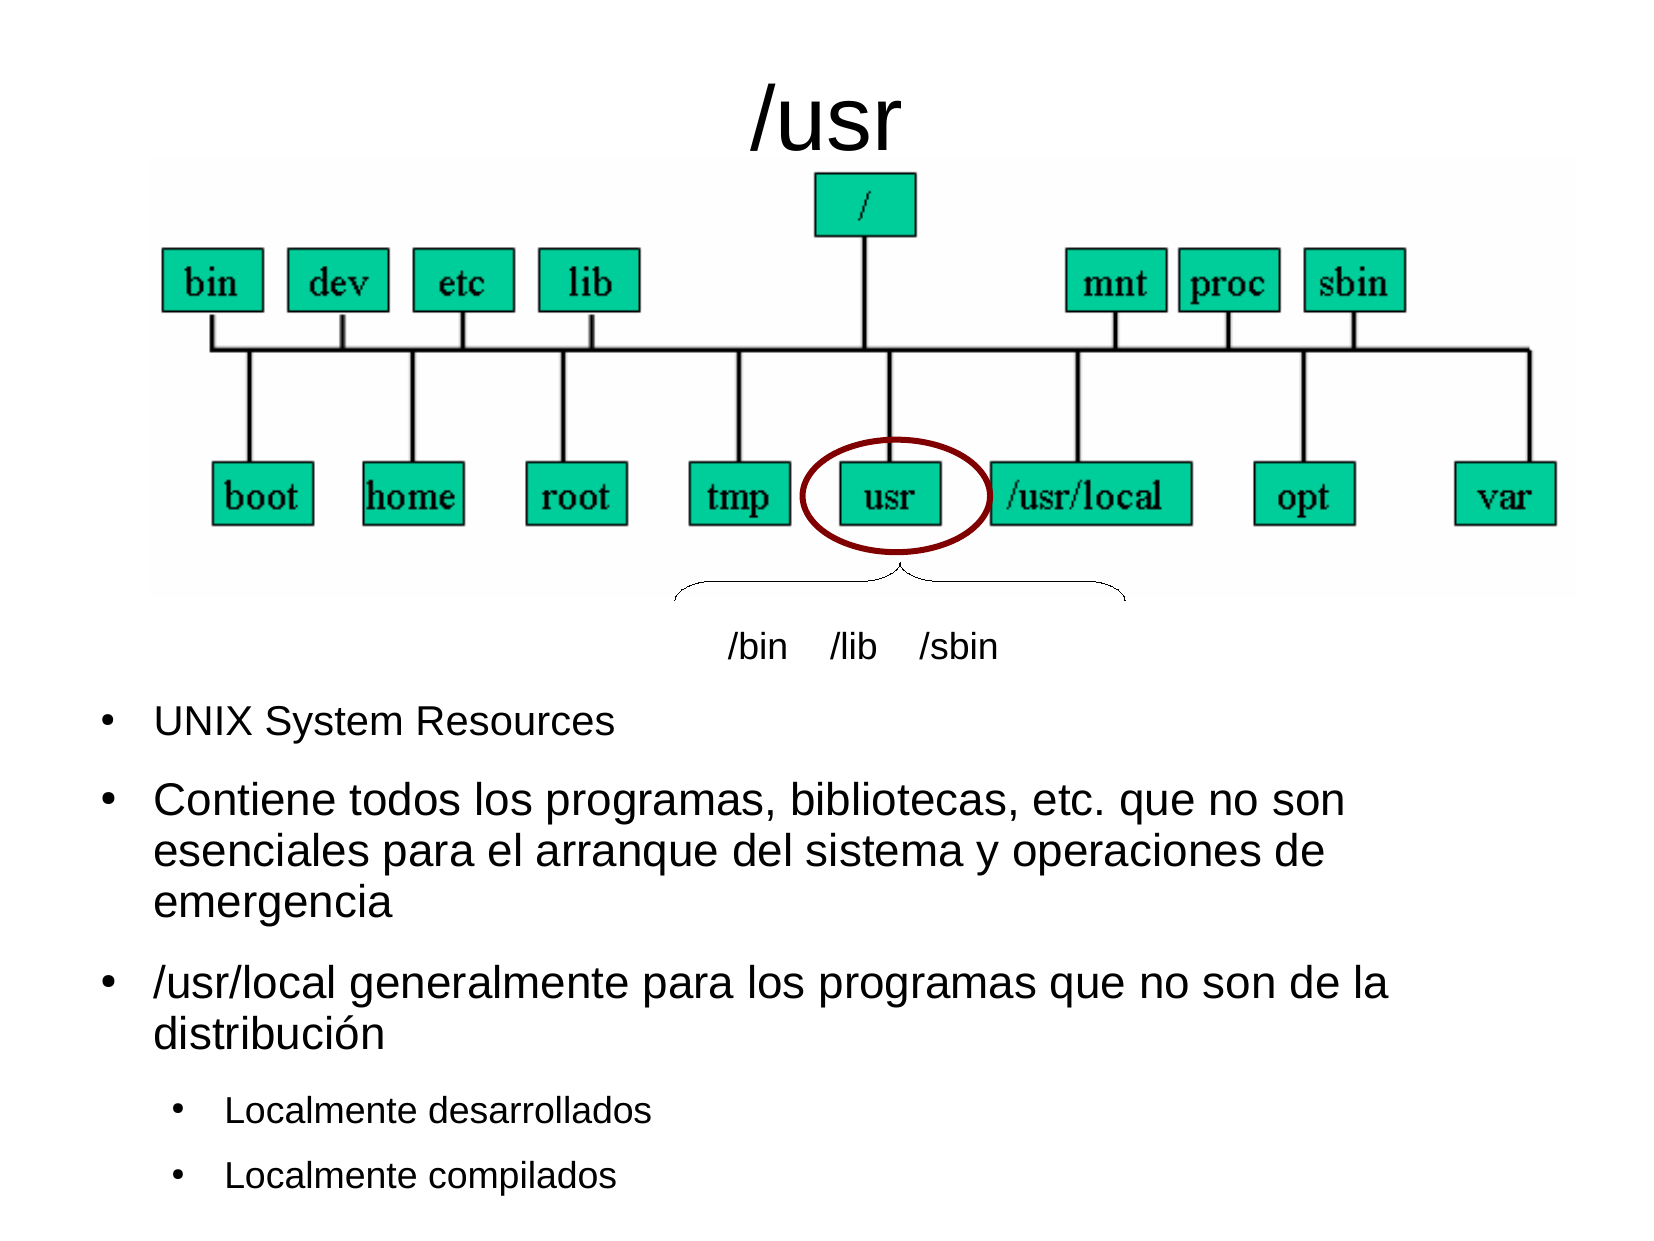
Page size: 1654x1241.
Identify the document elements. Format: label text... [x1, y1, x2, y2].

picture [150, 157, 1576, 597]
list UNIX System Resources Contiene todos los programas, bibliotecas, etc. que no son esenciales para el arranque del sistema y operaciones de emergencia /usr/local generalmente para los programas que no son de la distribución Localmente desarrollados Localmente compilados [82, 697, 1571, 1197]
title /usr [82, 49, 1571, 188]
text_box /bin /lib /sbin [713, 618, 1014, 675]
